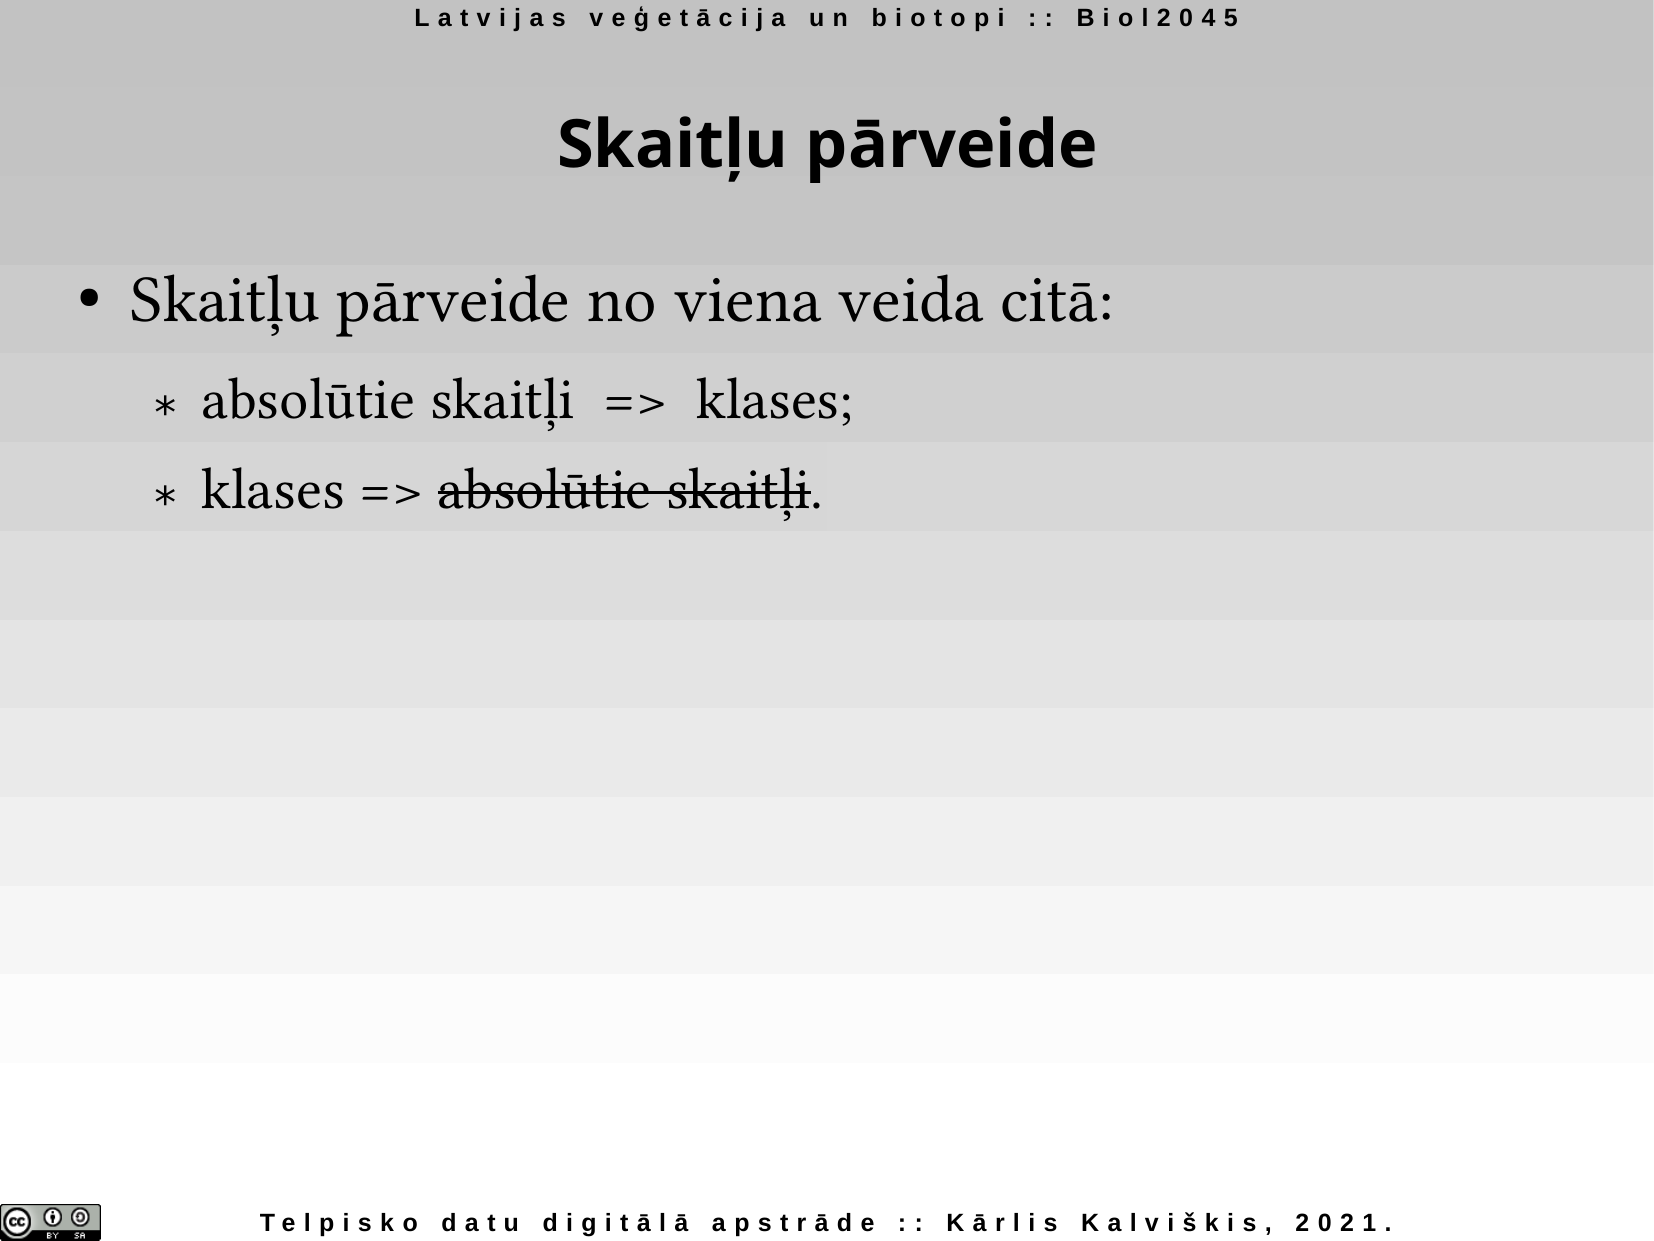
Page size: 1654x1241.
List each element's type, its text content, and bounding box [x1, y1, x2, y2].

picture [0, 0, 1654, 1241]
list Skaitļu pārveide no viena veida citā: absolūtie skaitļi => klases; klases => absolūtie skaitļi. [59, 261, 1596, 1189]
title Skaitļu pārveide [59, 37, 1596, 246]
